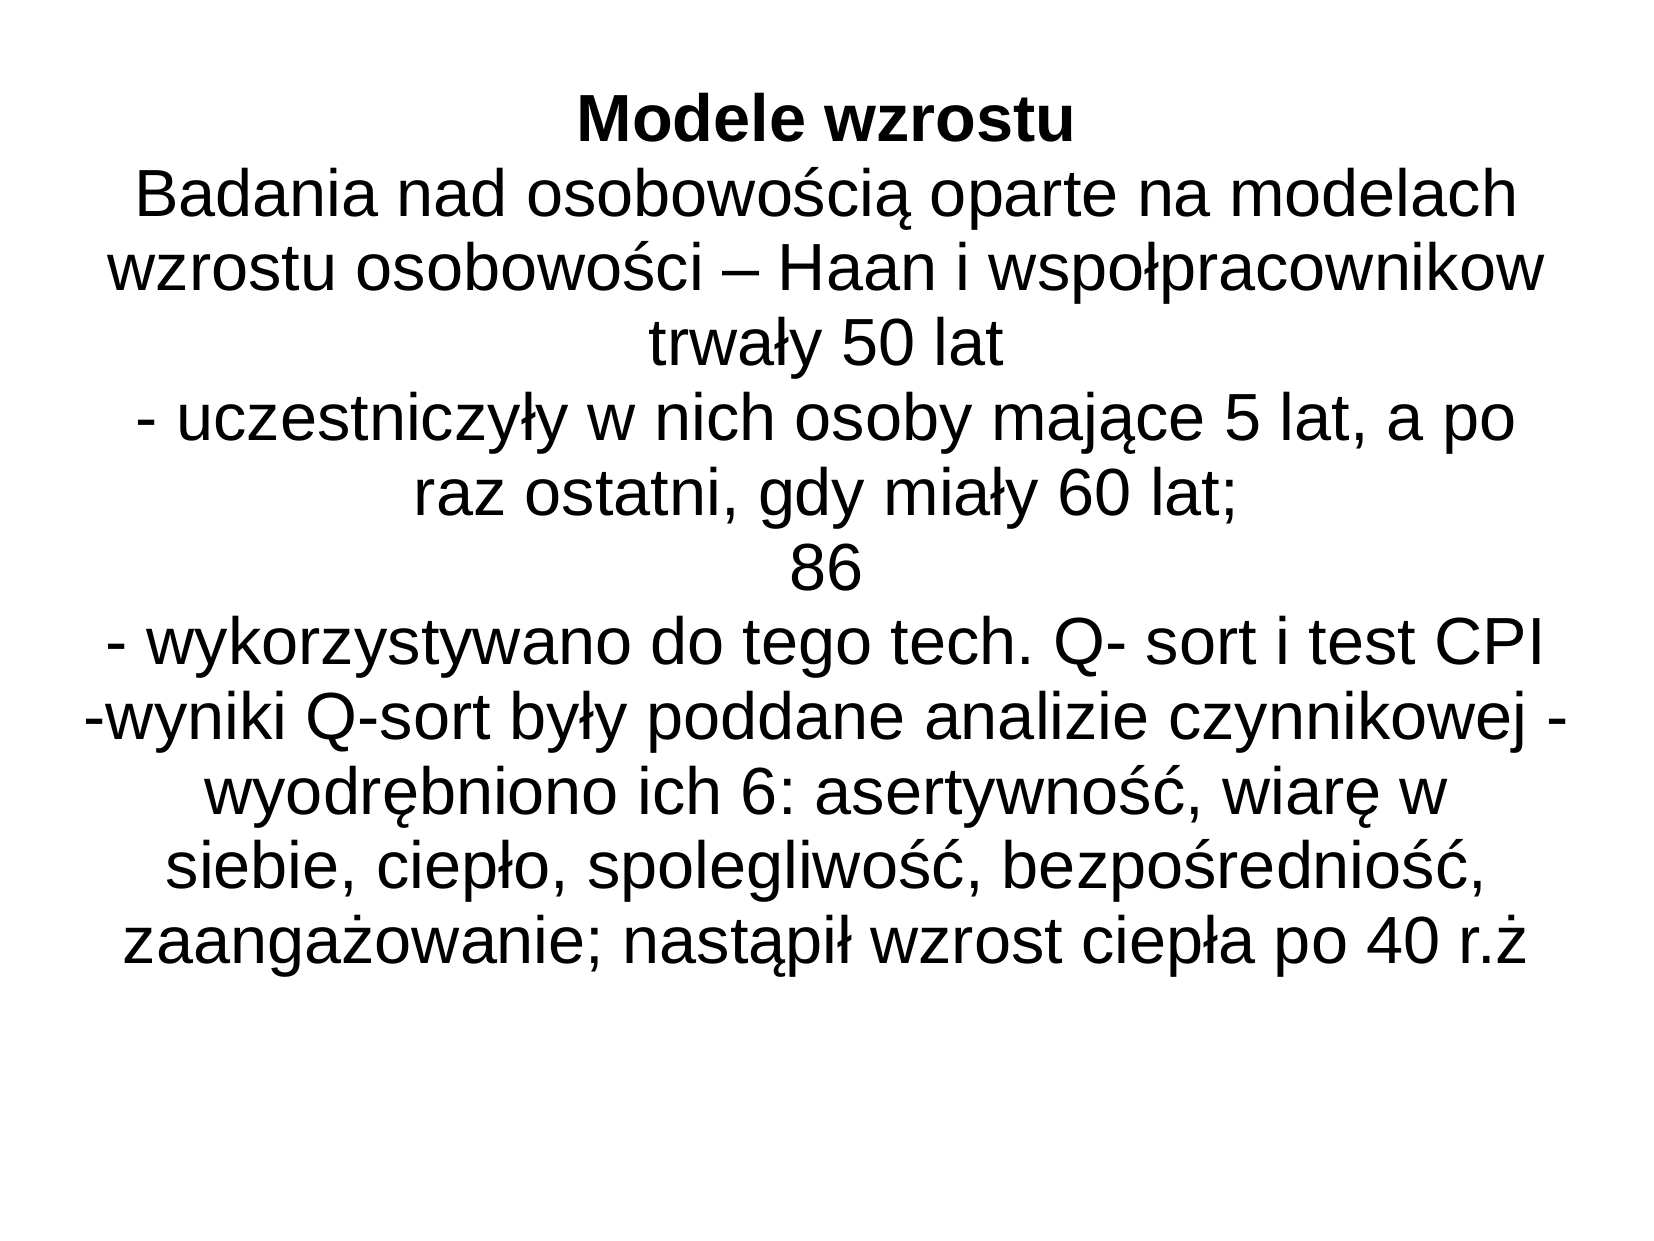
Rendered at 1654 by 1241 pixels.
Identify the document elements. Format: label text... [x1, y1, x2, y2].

subtitle Modele wzrostu Badania nad osobowością oparte na modelach wzrostu osobowości – Haan i wspołpracownikow trwały 50 lat - uczestniczyły w nich osoby mające 5 lat, a po raz ostatni, gdy miały 60 lat; 86 - wykorzystywano do tego tech. Q- sort i test CPI -wyniki Q-sort były poddane analizie czynnikowej - wyodrębniono ich 6: asertywność, wiarę w siebie, ciepło, spolegliwość, bezpośredniość, zaangażowanie; nastąpił wzrost ciepła po 40 r.ż [82, 49, 1571, 1010]
